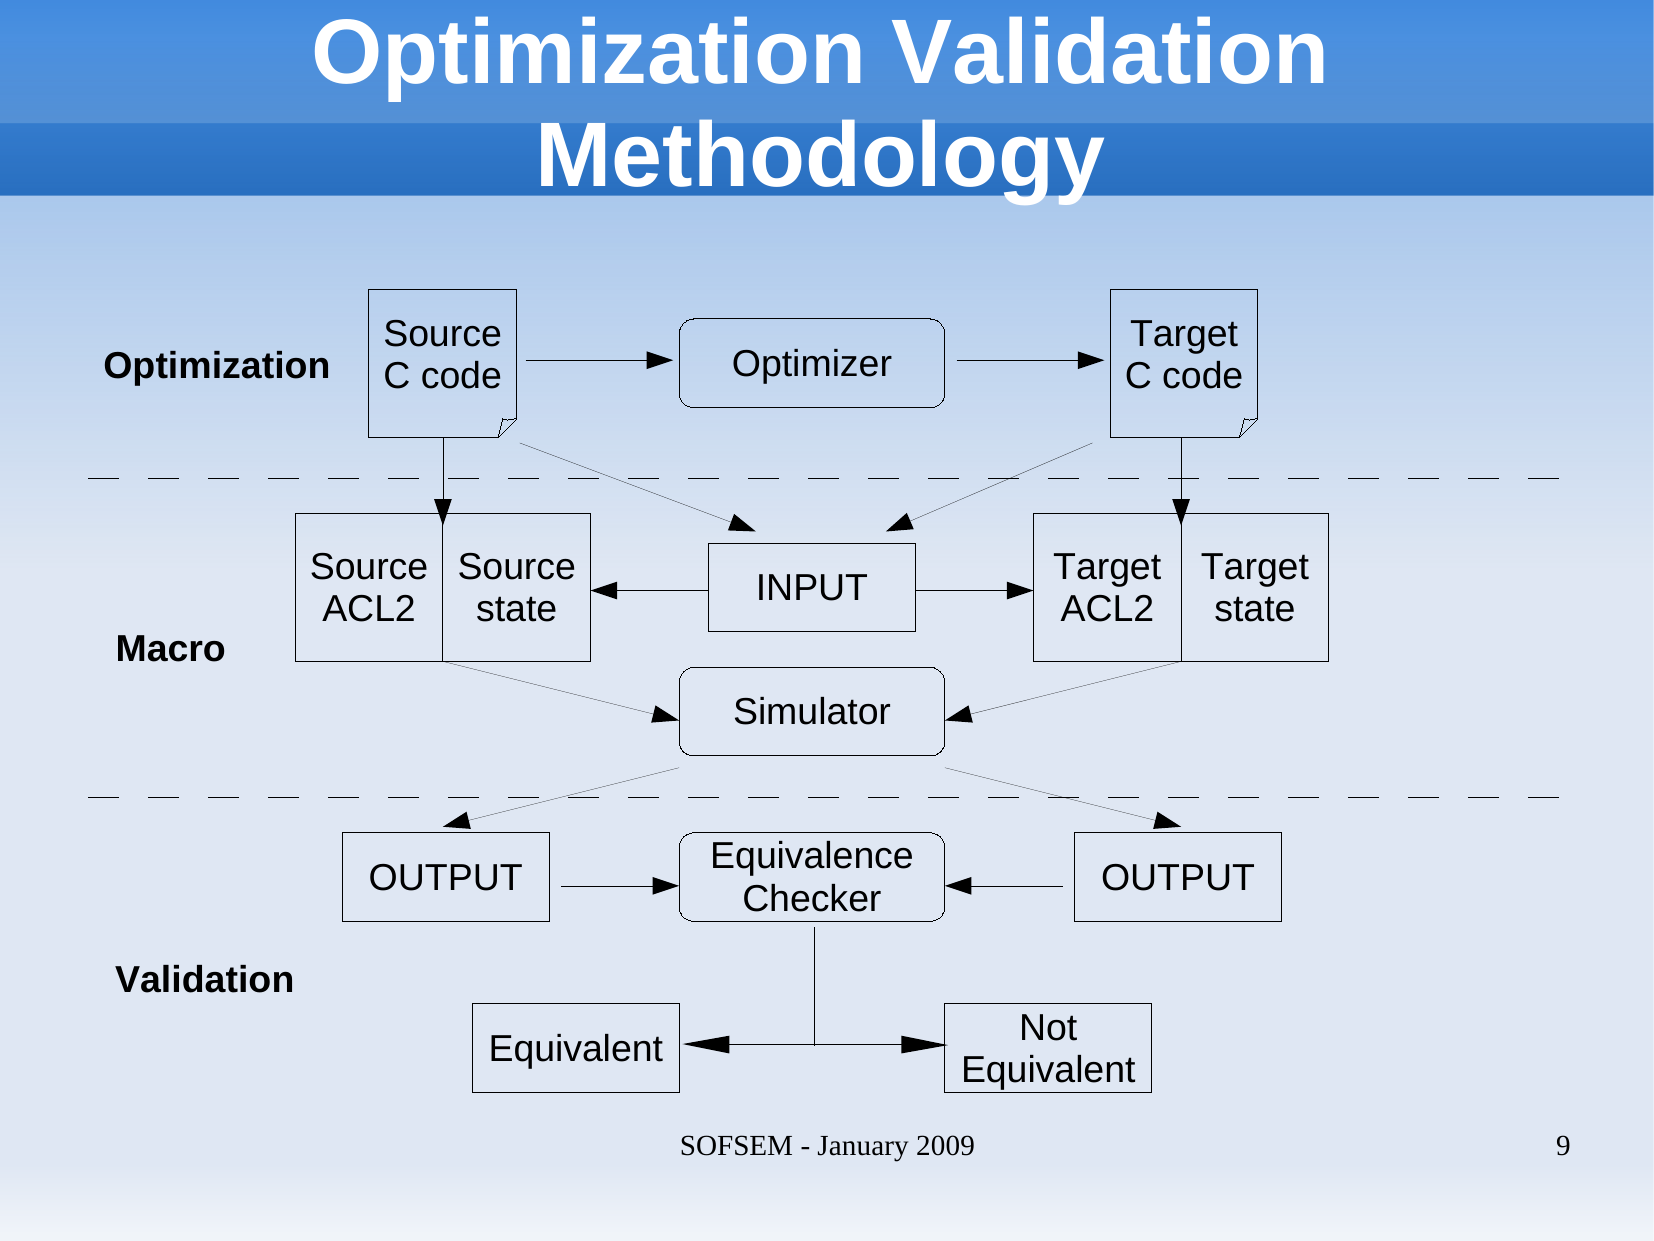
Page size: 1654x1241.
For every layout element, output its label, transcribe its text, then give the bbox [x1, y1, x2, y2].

text_box Not Equivalent [944, 1003, 1152, 1093]
text_box Source state [442, 513, 591, 662]
title Optimization Validation Methodology [76, 0, 1565, 208]
text_box INPUT [708, 543, 916, 632]
text_box Validation [100, 950, 310, 1008]
text_box Optimizer [679, 318, 945, 408]
text_box Optimization [88, 337, 346, 395]
text_box Source ACL2 [295, 513, 442, 662]
text_box Target ACL2 [1033, 513, 1181, 662]
text_box Source C code [368, 289, 517, 438]
text_box Target state [1181, 513, 1329, 662]
picture [0, 0, 1654, 1241]
text_box OUTPUT [342, 832, 550, 922]
text_box Target C code [1110, 289, 1258, 438]
text_box OUTPUT [1074, 832, 1282, 922]
text_box Equivalent [472, 1003, 680, 1093]
text_box Equivalence Checker [679, 832, 945, 922]
text_box Simulator [679, 667, 945, 756]
text_box Macro [100, 620, 241, 677]
